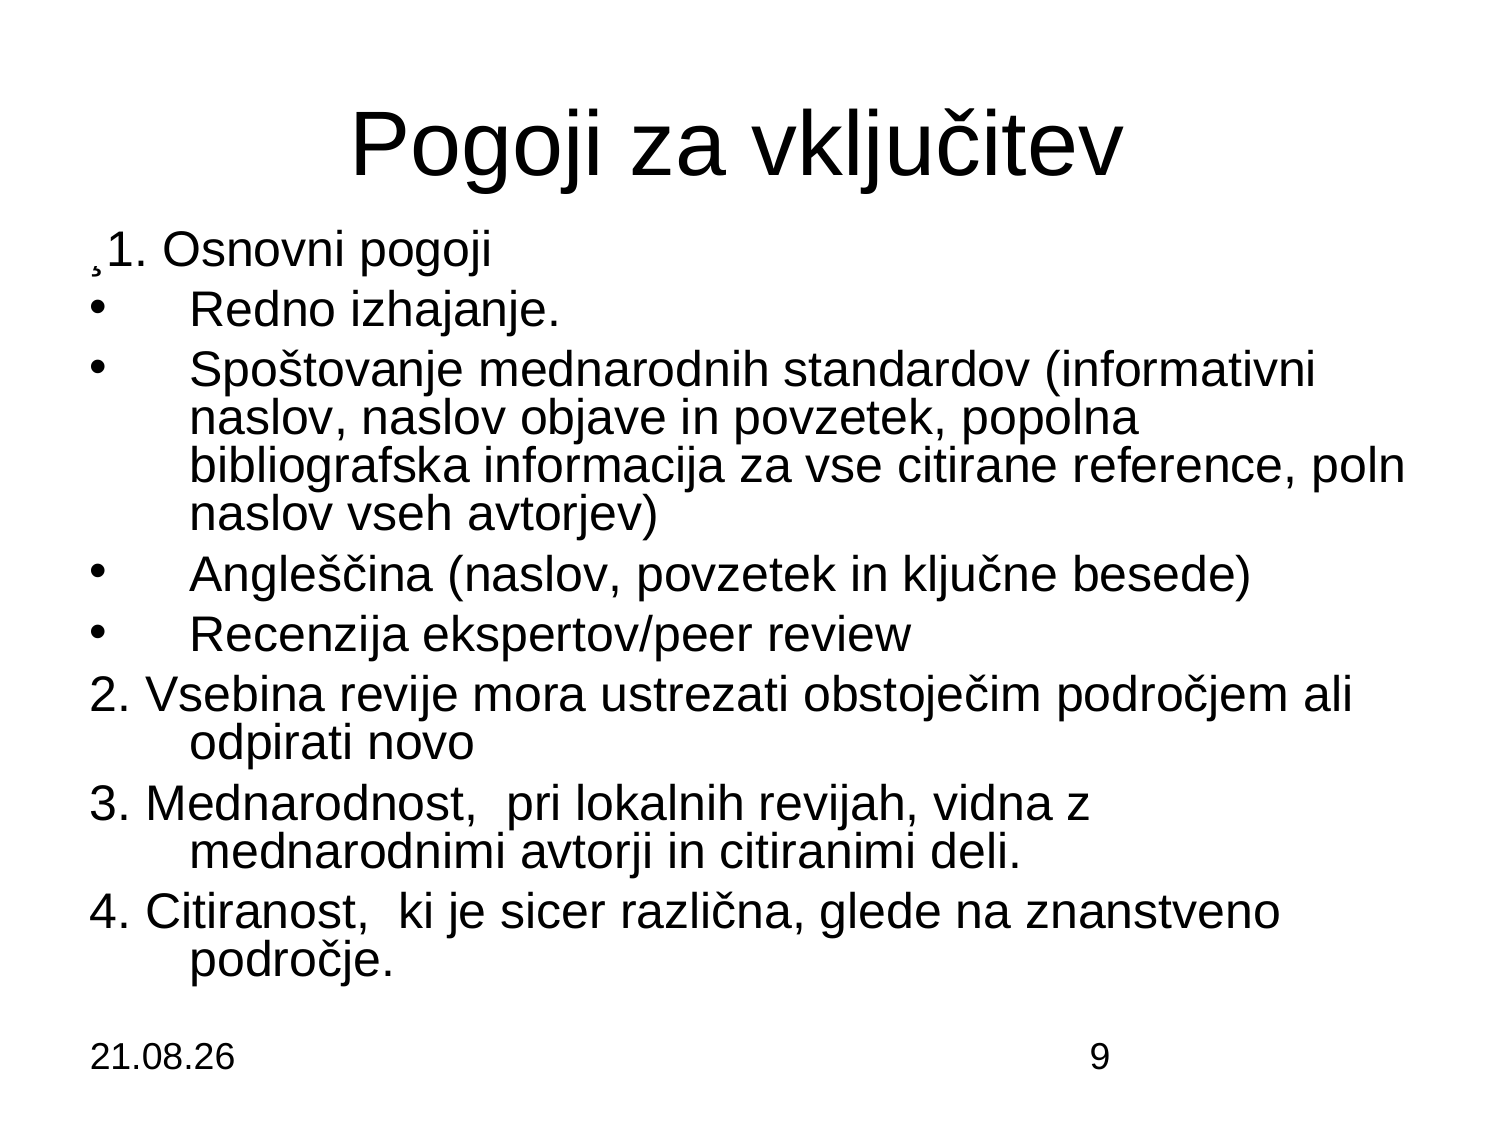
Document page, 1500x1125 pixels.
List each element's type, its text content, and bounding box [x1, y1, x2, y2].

list ¸1. Osnovni pogoji Redno izhajanje. Spoštovanje mednarodnih standardov (informativni naslov, naslov objave in povzetek, popolna bibliografska informacija za vse citirane reference, poln naslov vseh avtorjev) Angleščina (naslov, povzetek in ključne besede) Recenzija ekspertov/peer review 2. Vsebina revije mora ustrezati obstoječim področjem ali odpirati novo 3. Mednarodnost, pri lokalnih revijah, vidna z mednarodnimi avtorji in citiranimi deli. 4. Citiranost, ki je sicer različna, glede na znanstveno področje. [75, 219, 1426, 1005]
title Pogoji za vključitev [75, 45, 1426, 219]
